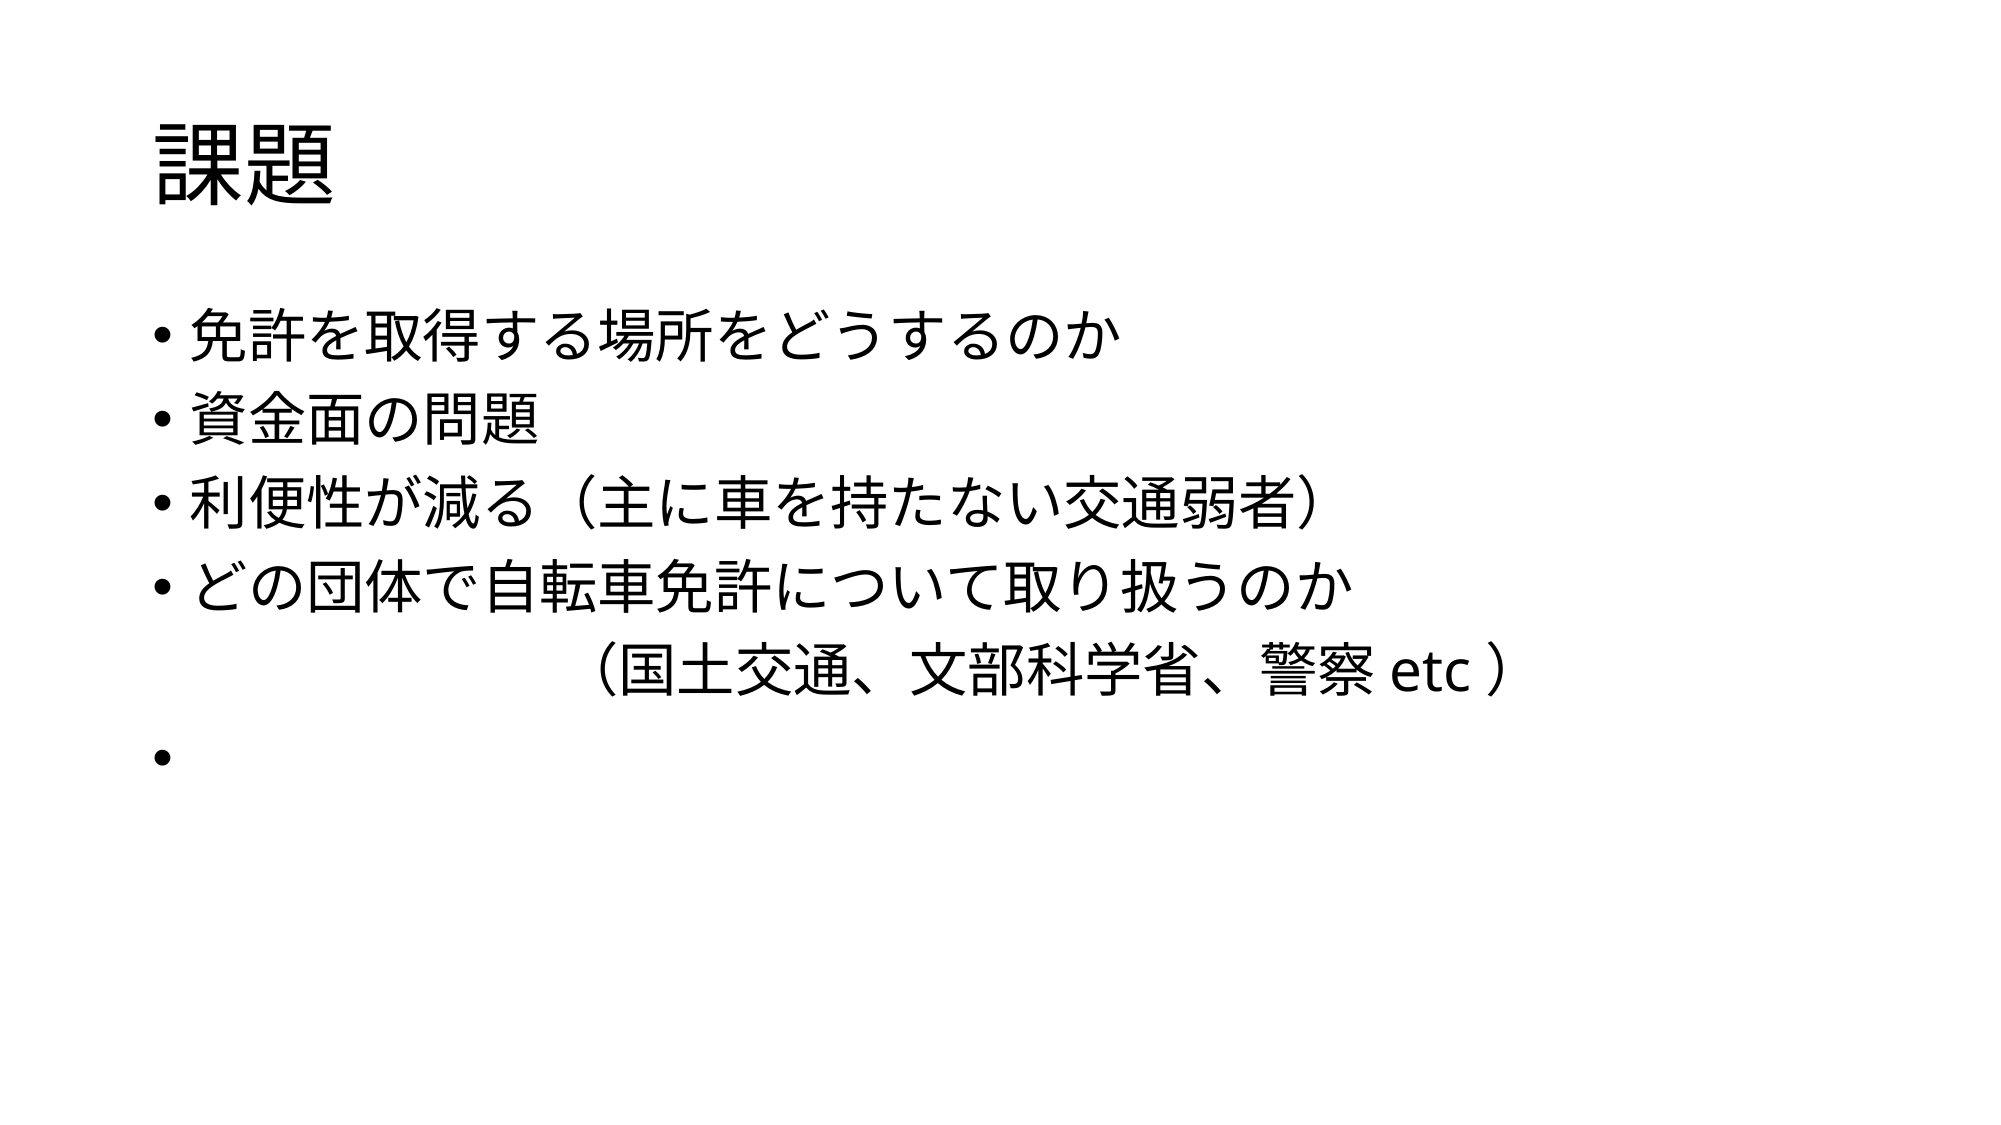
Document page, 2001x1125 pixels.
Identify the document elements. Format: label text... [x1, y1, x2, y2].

list 免許を取得する場所をどうするのか 資金面の問題 利便性が減る（主に車を持たない交通弱者） どの団体で自転車免許について取り扱うのか （国土交通、文部科学省、警察etc） [137, 299, 1863, 1014]
title 課題 [137, 59, 1863, 278]
